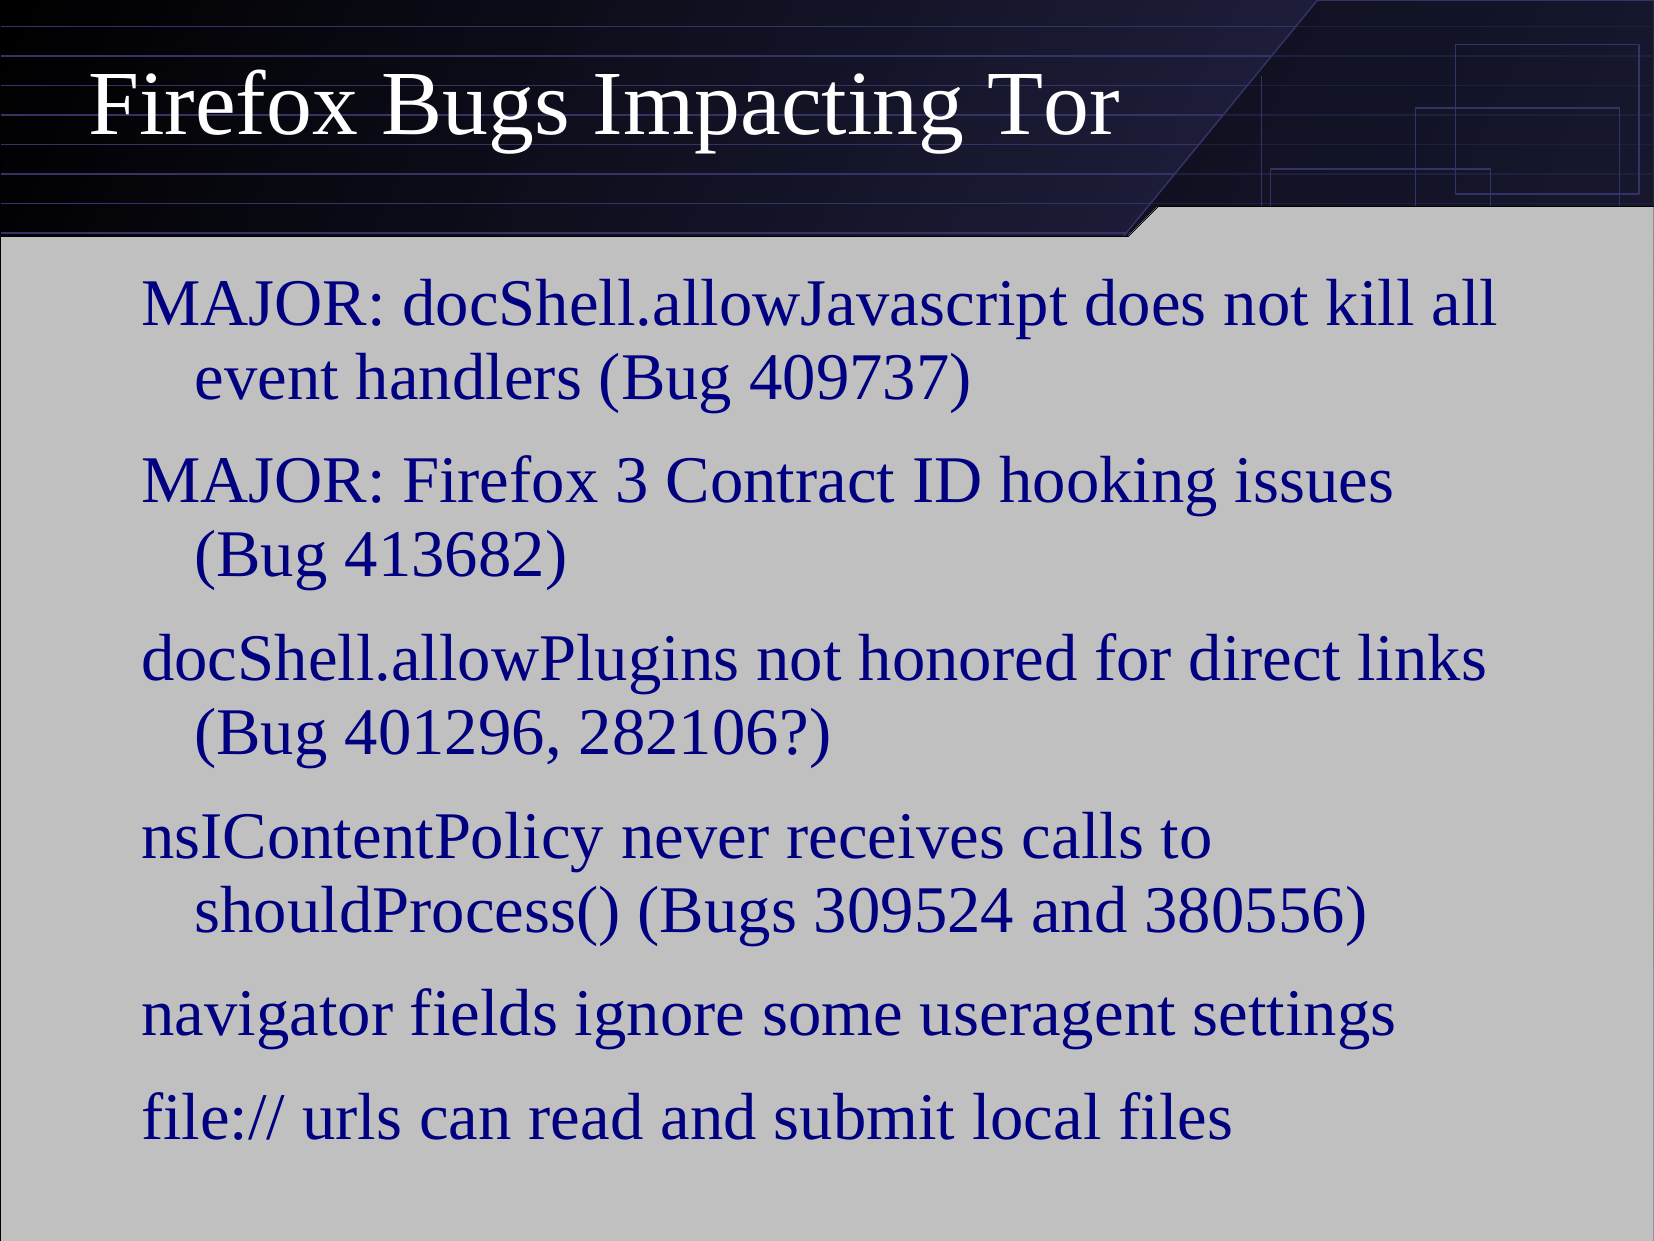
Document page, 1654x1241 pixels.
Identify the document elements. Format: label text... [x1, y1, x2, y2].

title Firefox Bugs Impacting Tor [88, 0, 1501, 208]
list MAJOR: docShell.allowJavascript does not kill all event handlers (Bug 409737) MAJOR: Firefox 3 Contract ID hooking issues (Bug 413682) docShell.allowPlugins not honored for direct links (Bug 401296, 282106?) nsIContentPolicy never receives calls to shouldProcess() (Bugs 309524 and 380556) navigator fields ignore some useragent settings file:// urls can read and submit local files [123, 265, 1536, 1154]
